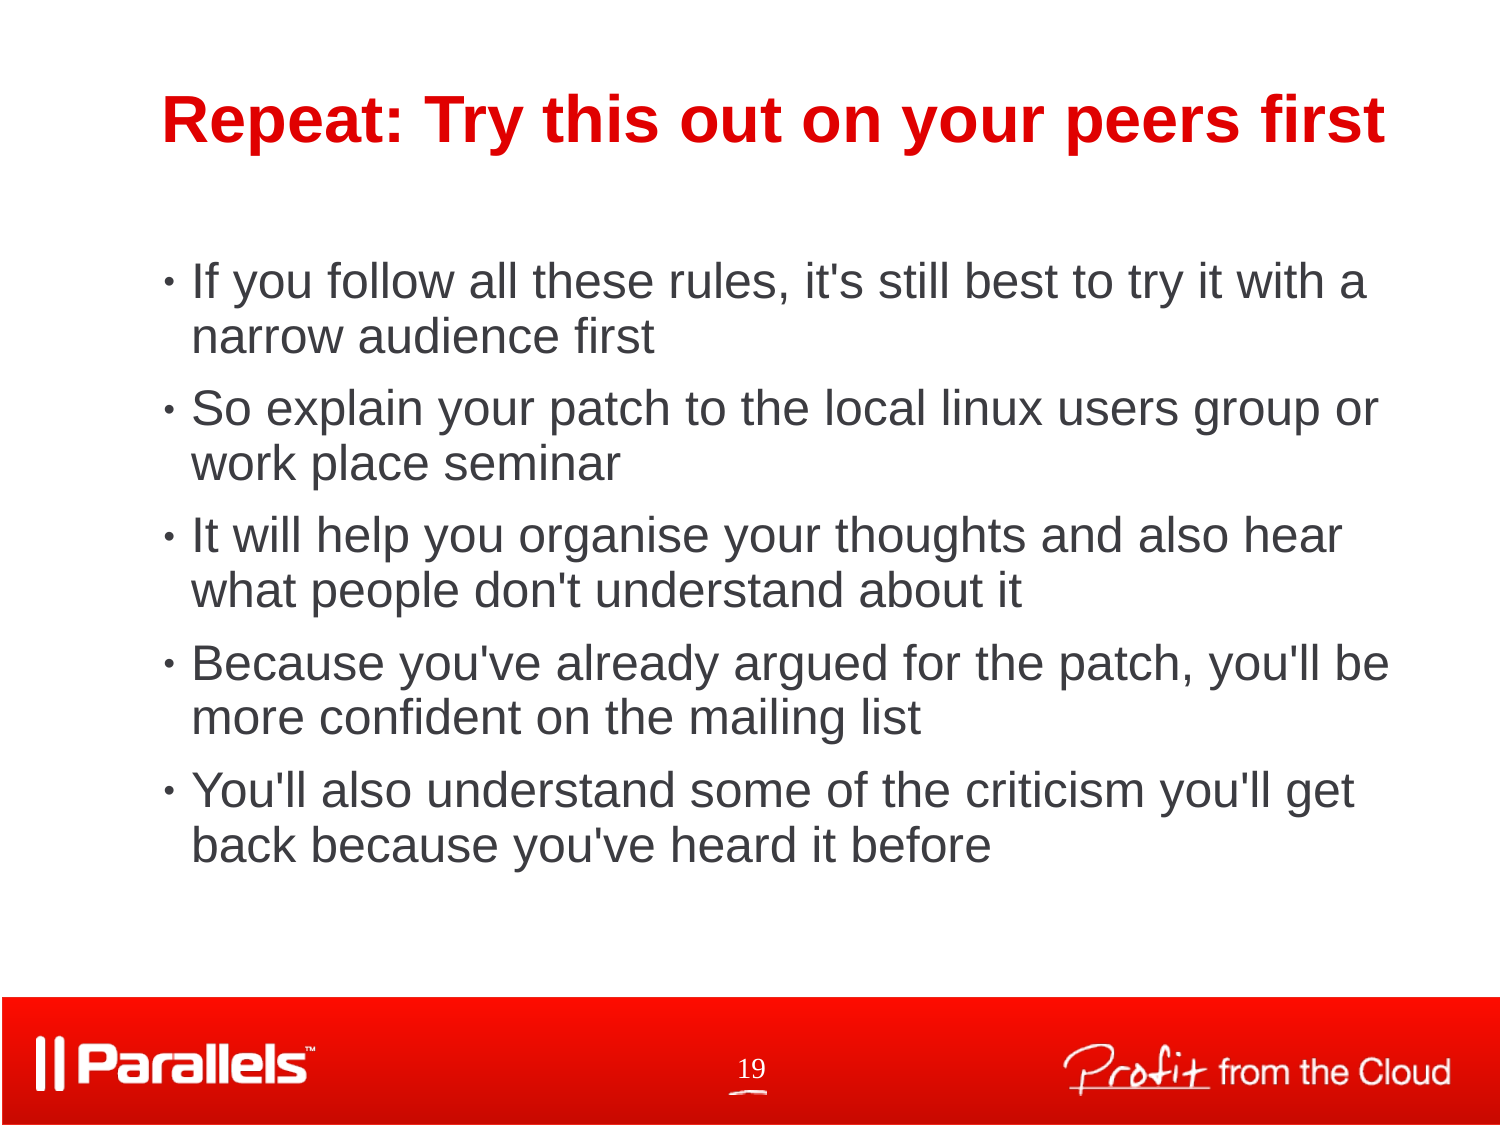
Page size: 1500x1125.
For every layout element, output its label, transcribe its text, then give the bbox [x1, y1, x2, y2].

picture [727, 1090, 767, 1095]
list If you follow all these rules, it's still best to try it with a narrow audience first So explain your patch to the local linux users group or work place seminar It will help you organise your thoughts and also hear what people don't understand about it Because you've already argued for the patch, you'll be more confident on the mailing list You'll also understand some of the criticism you'll get back because you've heard it before [163, 254, 1404, 1010]
picture [36, 1034, 318, 1091]
picture [1049, 1033, 1465, 1096]
title Repeat: Try this out on your peers first [161, 41, 1414, 205]
